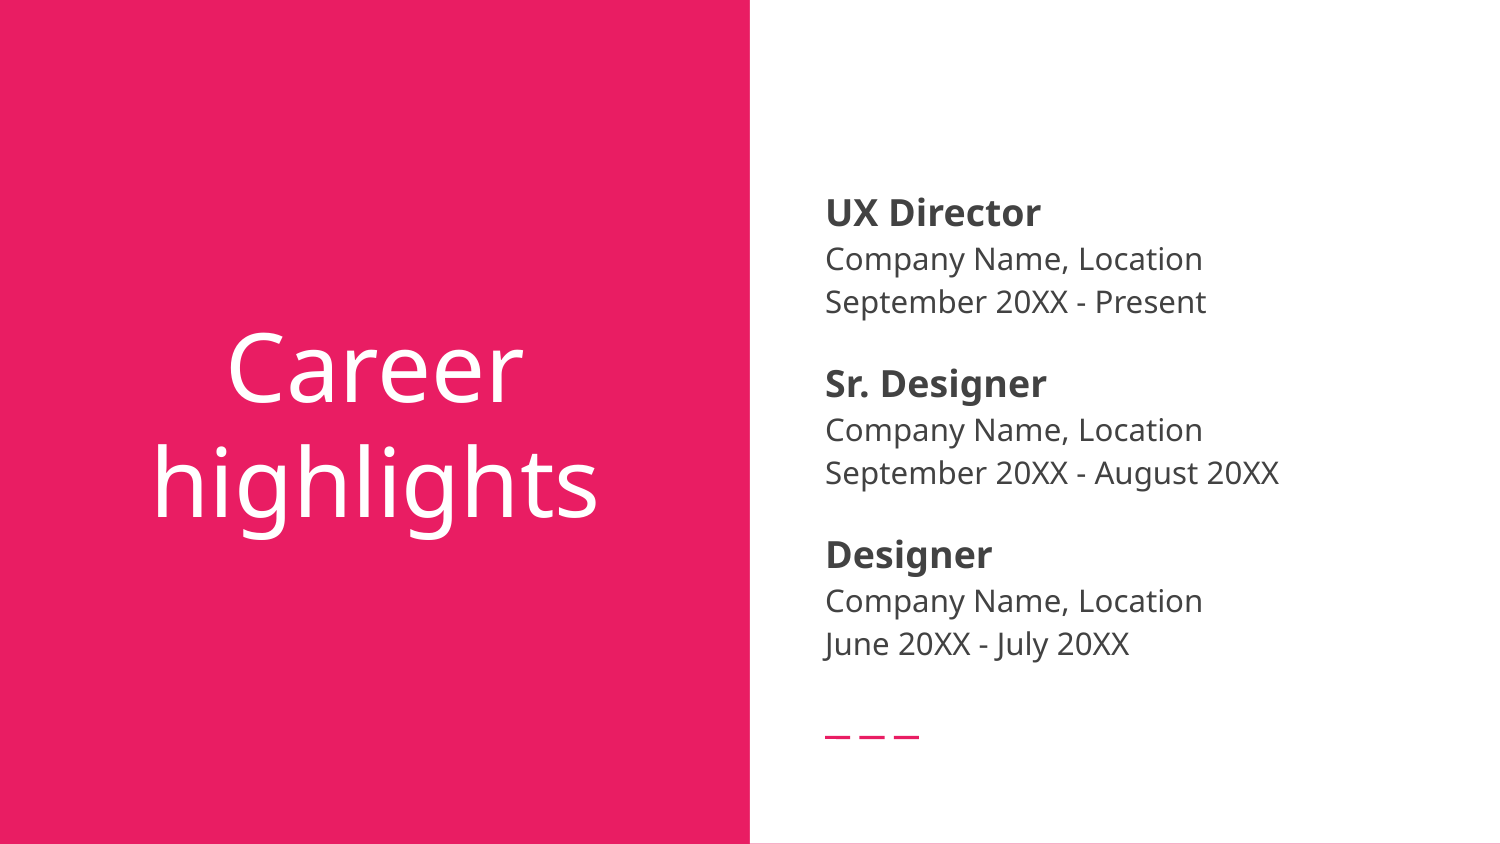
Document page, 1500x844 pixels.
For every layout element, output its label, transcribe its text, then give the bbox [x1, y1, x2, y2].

title Career highlights [43, 298, 708, 546]
list UX Director Company Name, Location September 20XX - Present Sr. Designer Company Name, Location September 20XX - August 20XX Designer Company Name, Location June 20XX - July 20XX [810, 118, 1455, 725]
